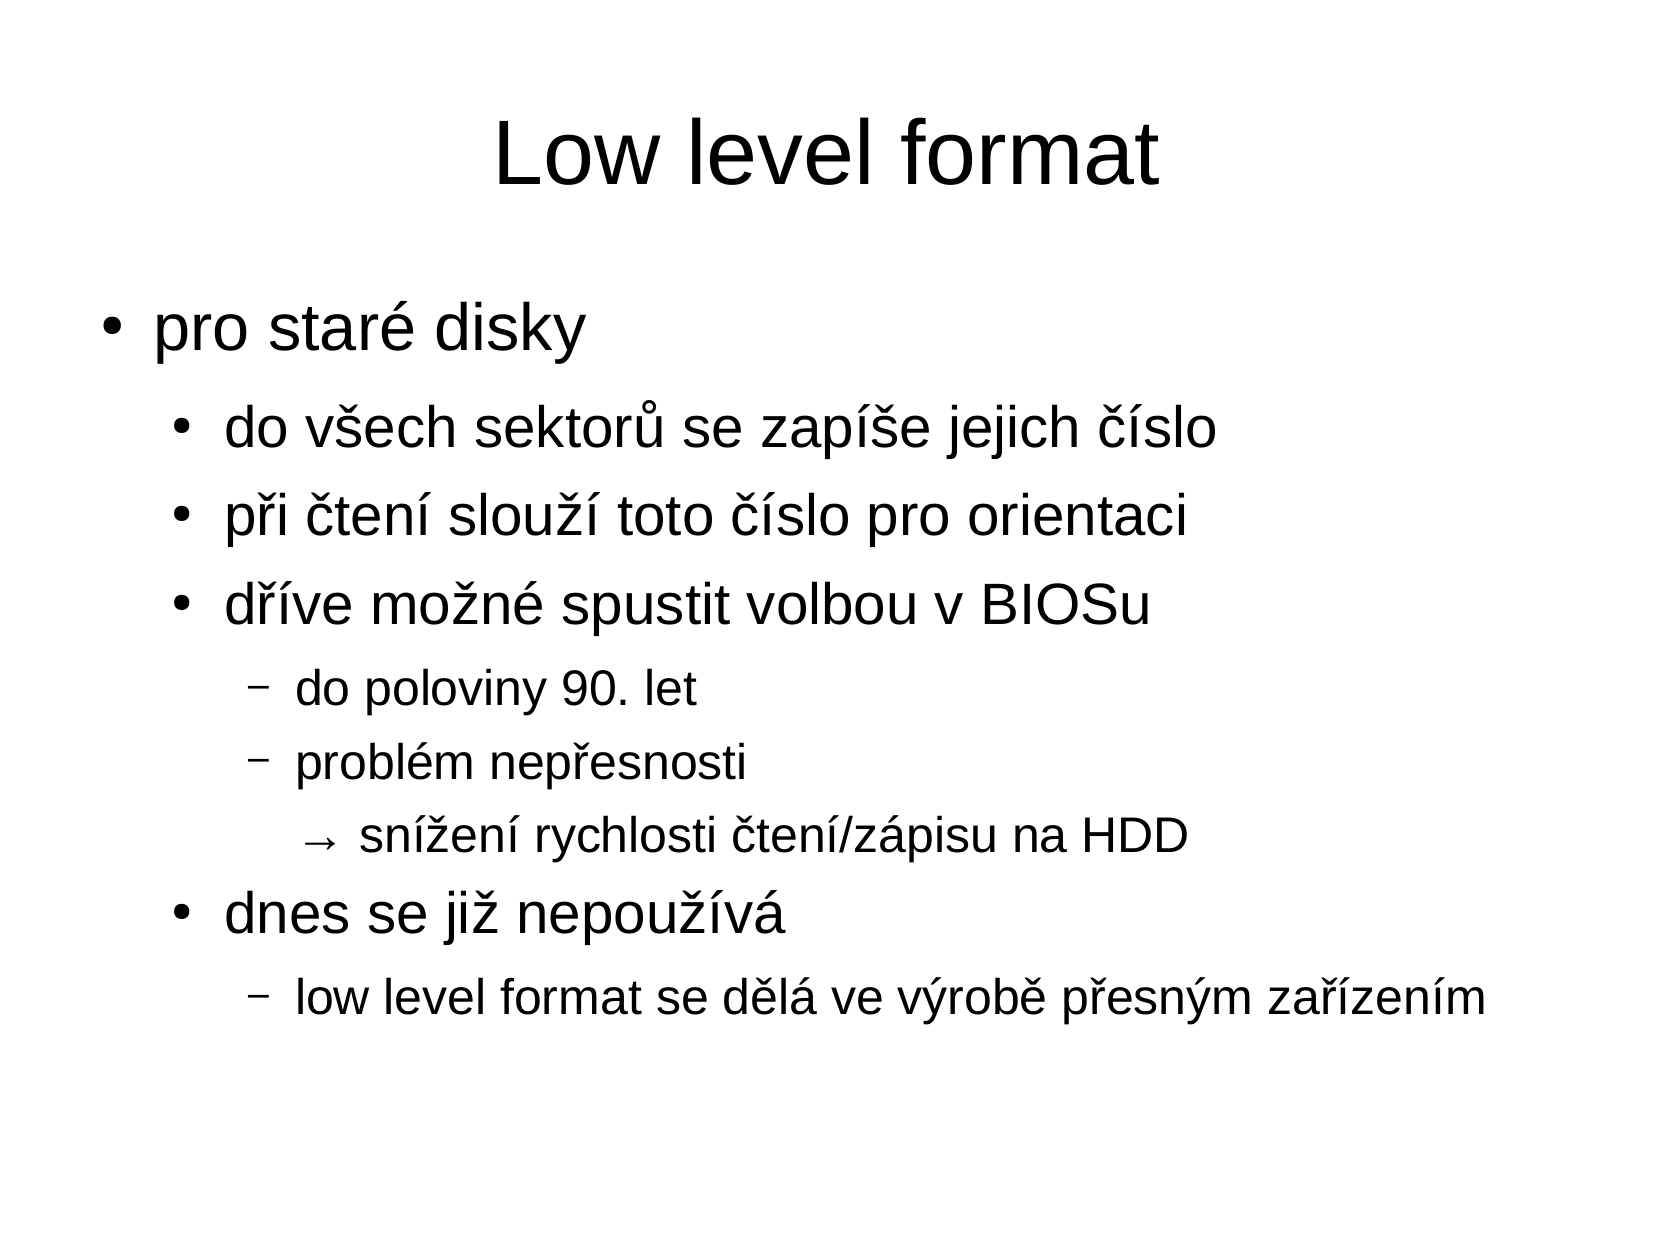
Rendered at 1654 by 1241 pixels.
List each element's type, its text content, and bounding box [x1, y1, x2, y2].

title Low level format [82, 56, 1571, 250]
list pro staré disky do všech sektorů se zapíše jejich číslo při čtení slouží toto číslo pro orientaci dříve možné spustit volbou v BIOSu do poloviny 90. let problém nepřesnosti → snížení rychlosti čtení/zápisu na HDD dnes se již nepoužívá low level format se dělá ve výrobě přesným zařízením [82, 290, 1571, 1094]
